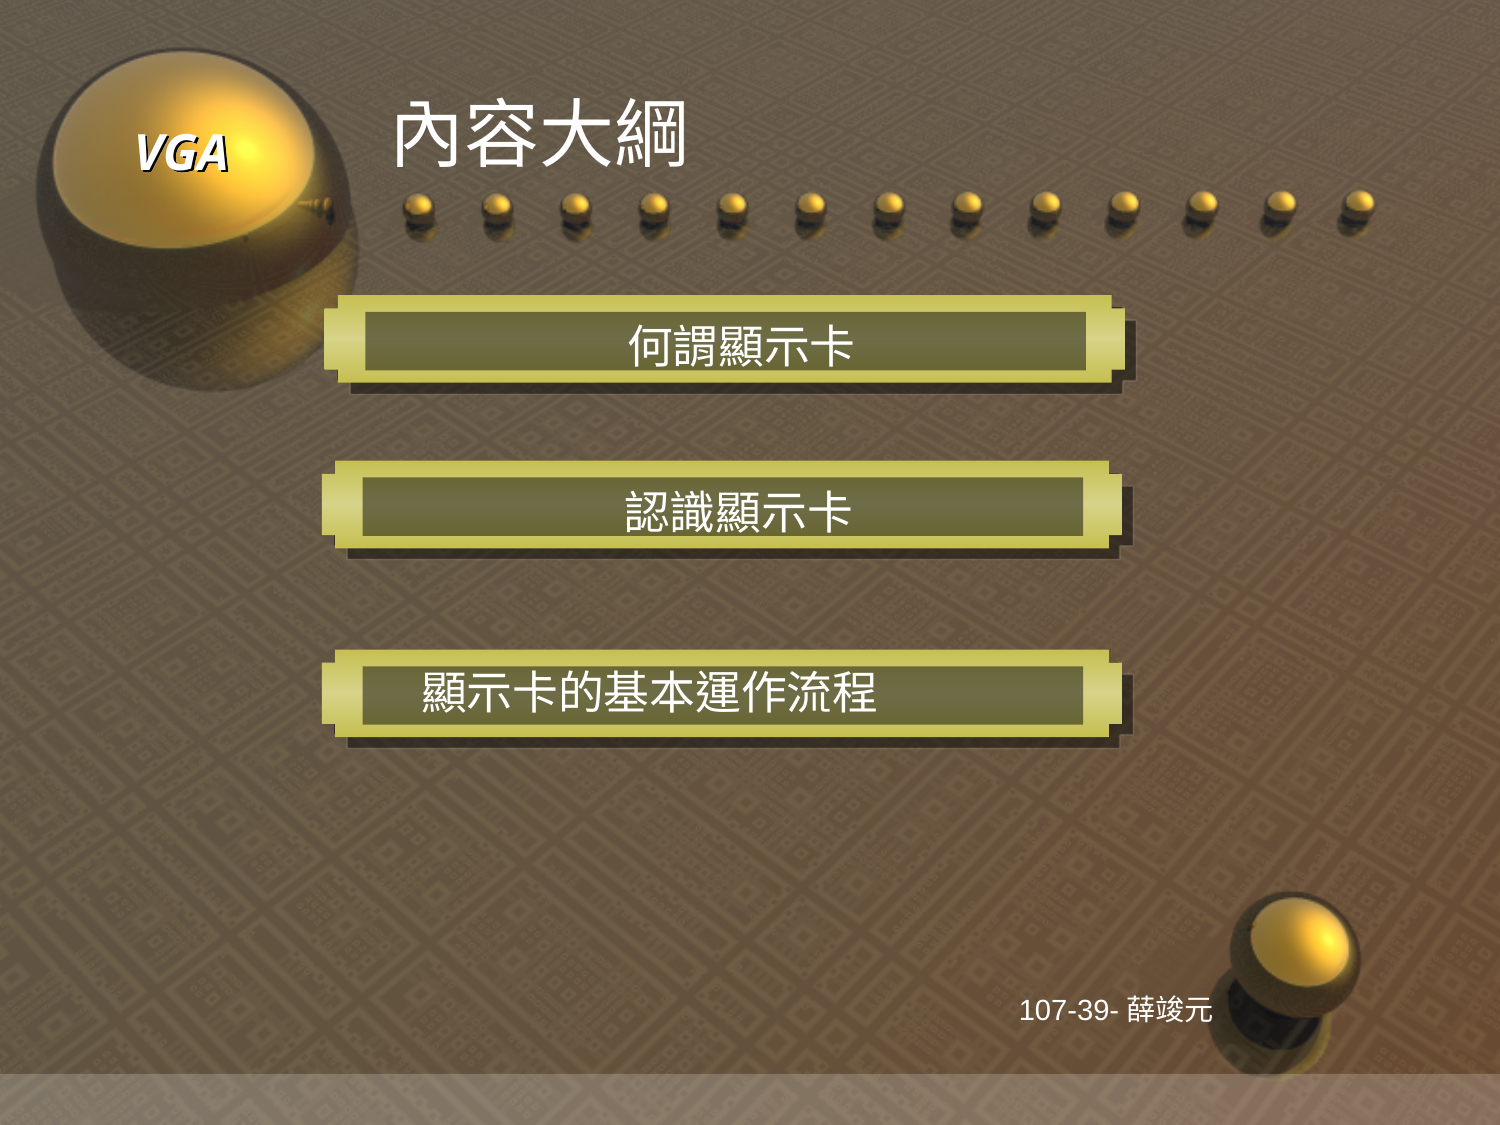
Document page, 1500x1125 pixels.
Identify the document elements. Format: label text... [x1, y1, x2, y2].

title 內容大綱 [375, 74, 1438, 188]
text_box 顯示卡的基本運作流程 [354, 599, 1134, 783]
text_box [321, 649, 354, 738]
text_box [321, 460, 1123, 549]
text_box 何謂顯示卡 [590, 310, 871, 381]
text_box [324, 295, 1125, 383]
text_box 認識顯示卡 [588, 475, 868, 547]
picture [0, 0, 1500, 1073]
